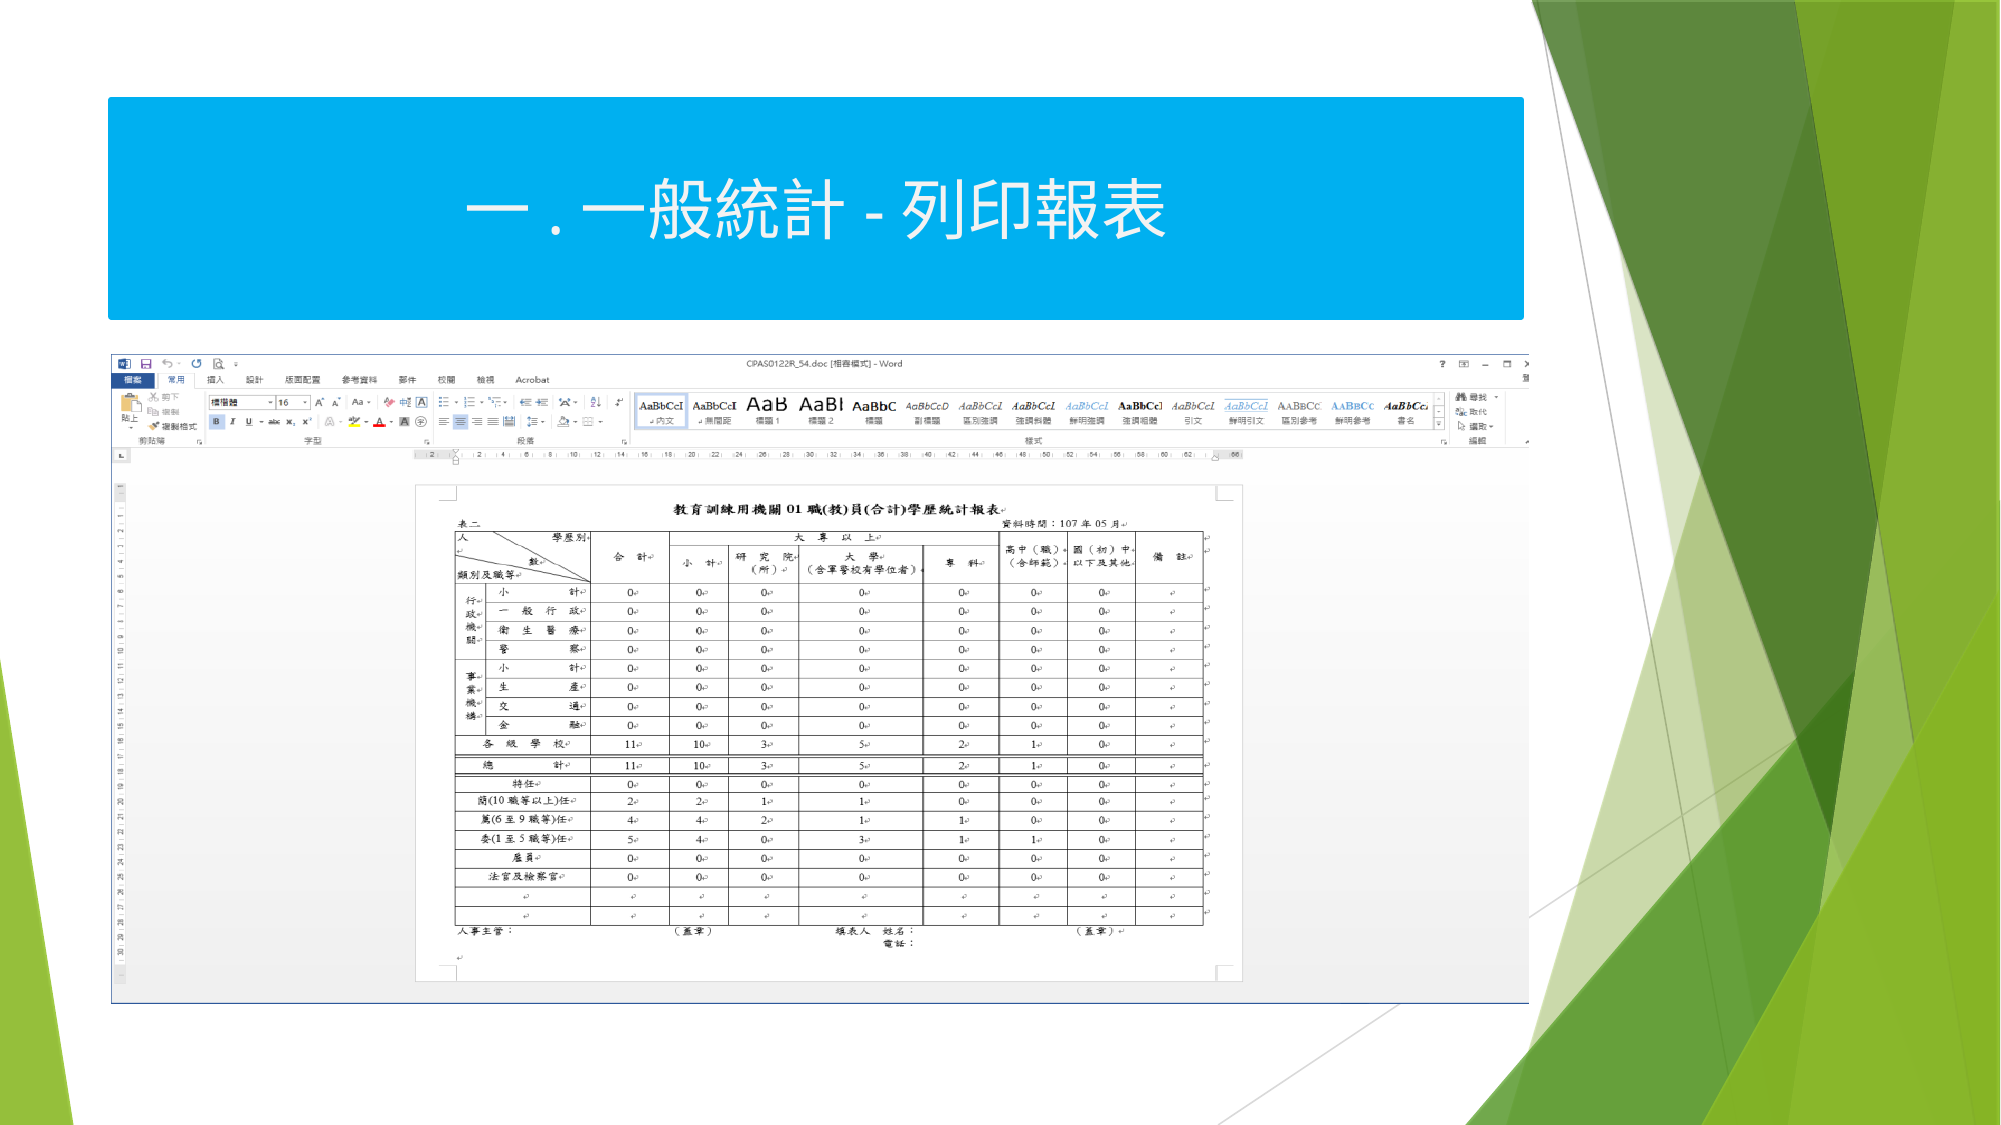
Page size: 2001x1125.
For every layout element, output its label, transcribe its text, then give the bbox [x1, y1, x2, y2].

title 一.一般統計-列印報表 [111, 99, 1522, 317]
picture [111, 354, 1529, 1004]
